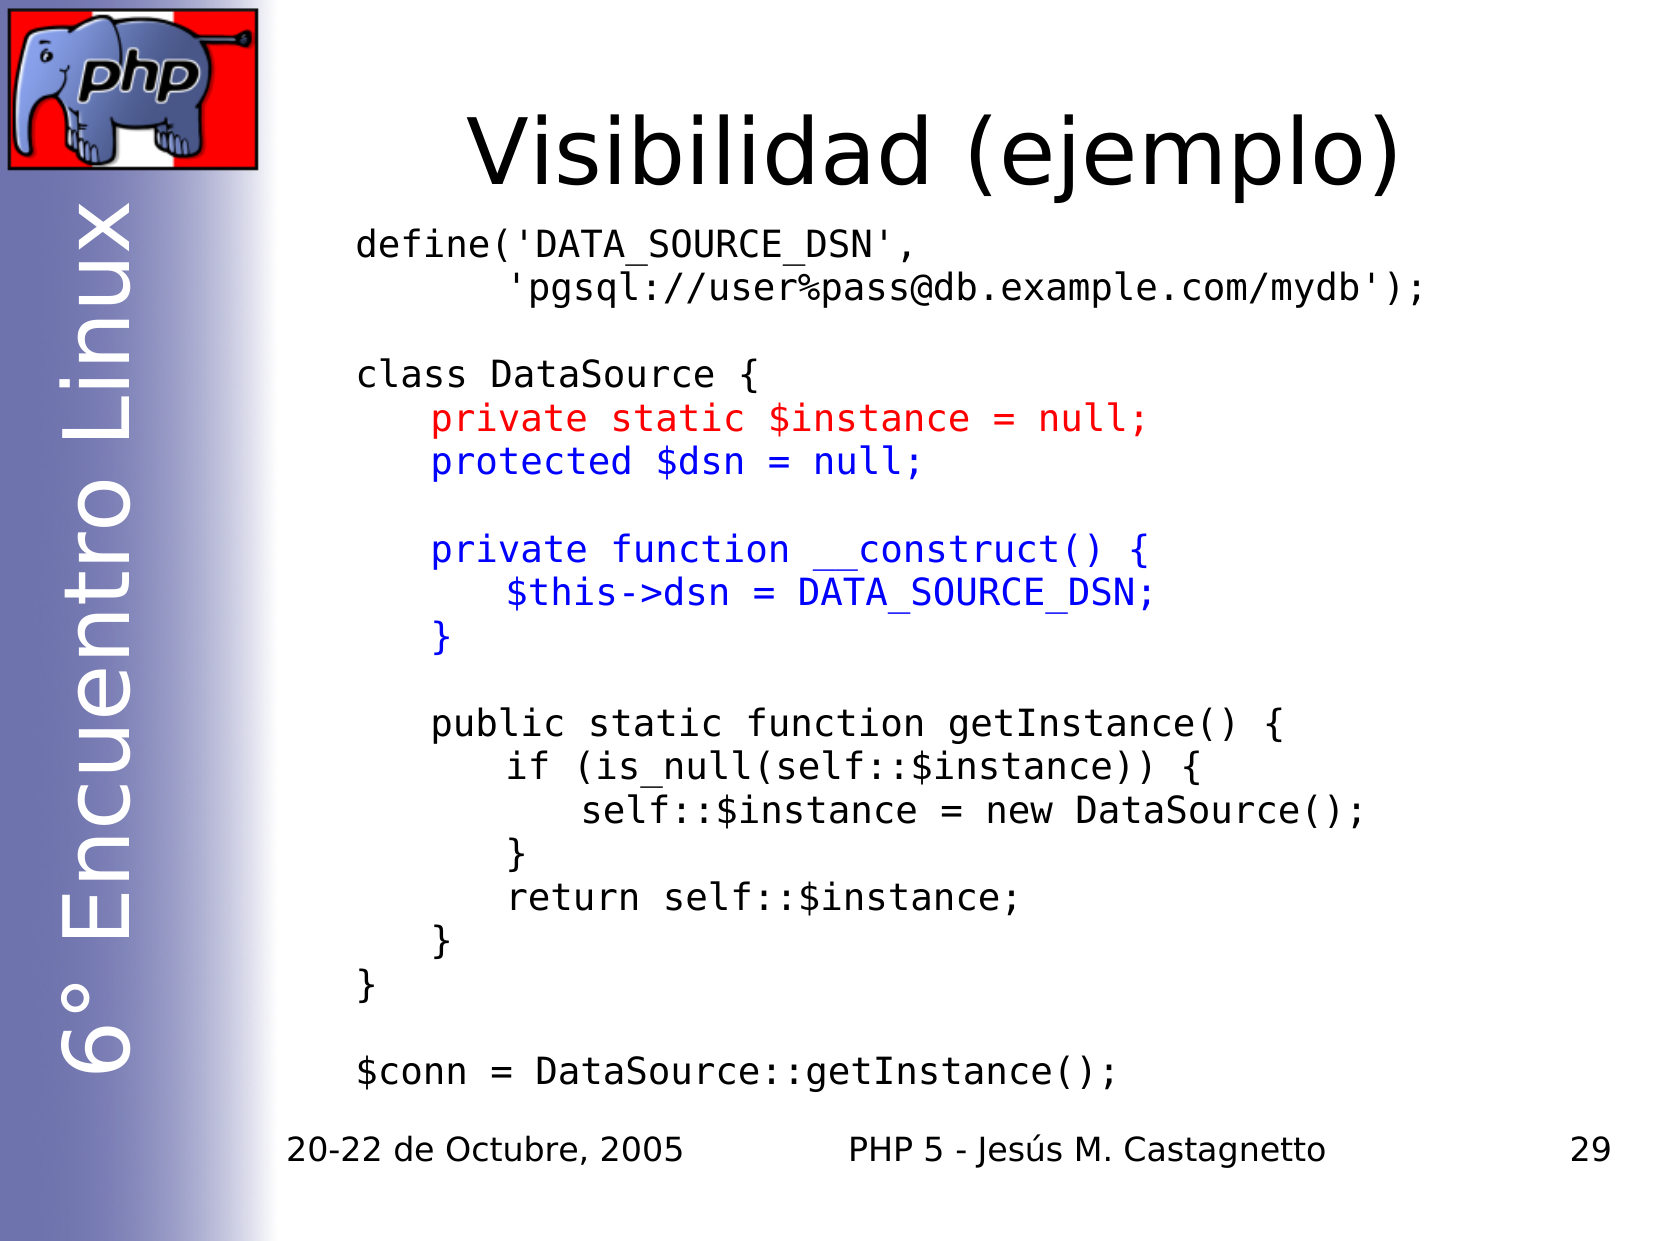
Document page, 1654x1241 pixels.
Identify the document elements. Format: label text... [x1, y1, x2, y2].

text_box define('DATA_SOURCE_DSN', 'pgsql://user%pass@db.example.com/mydb'); class DataSource { private static $instance = null; protected $dsn = null; private function __construct() { $this->dsn = DATA_SOURCE_DSN; } public static function getInstance() { if (is_null(self::$instance)) { self::$instance = new DataSource(); } return self::$instance; } } $conn = DataSource::getInstance(); [340, 215, 1443, 1101]
title Visibilidad (ejemplo) [300, 49, 1571, 257]
picture [0, 0, 1654, 1241]
